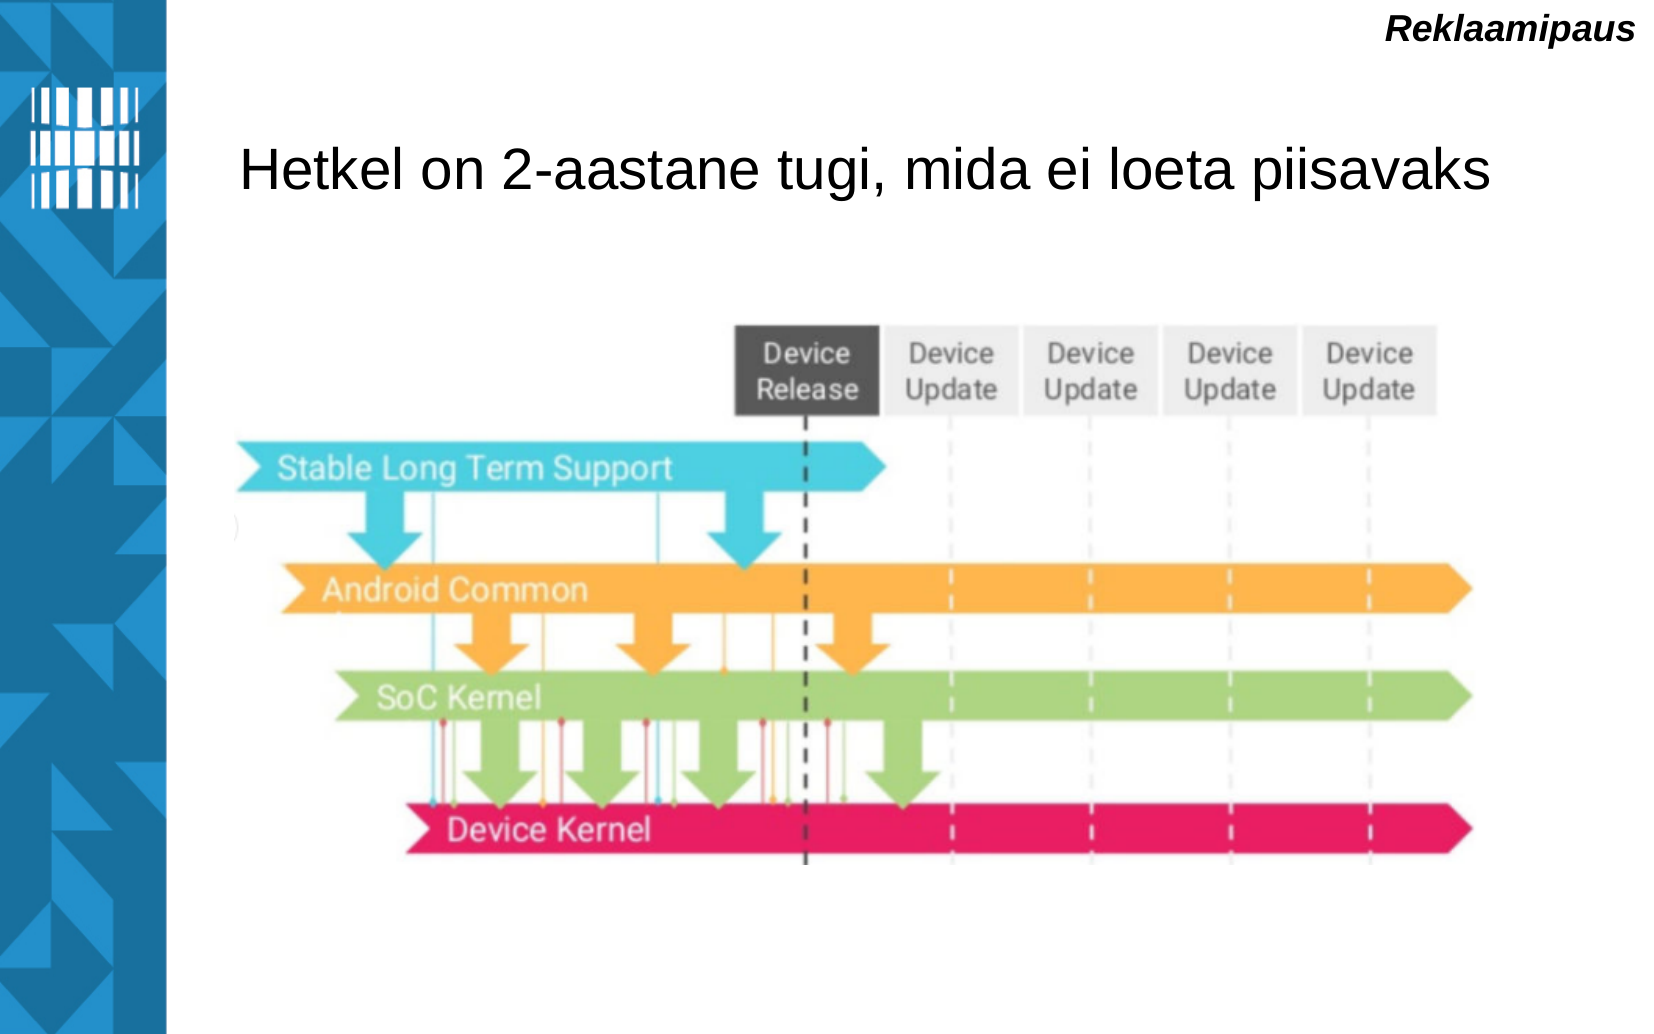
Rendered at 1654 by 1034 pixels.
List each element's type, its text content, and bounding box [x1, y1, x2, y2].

text_box Hetkel on 2-aastane tugi, mida ei loeta piisavaks [224, 129, 1536, 237]
picture [42, 108, 132, 208]
picture [234, 318, 1477, 865]
